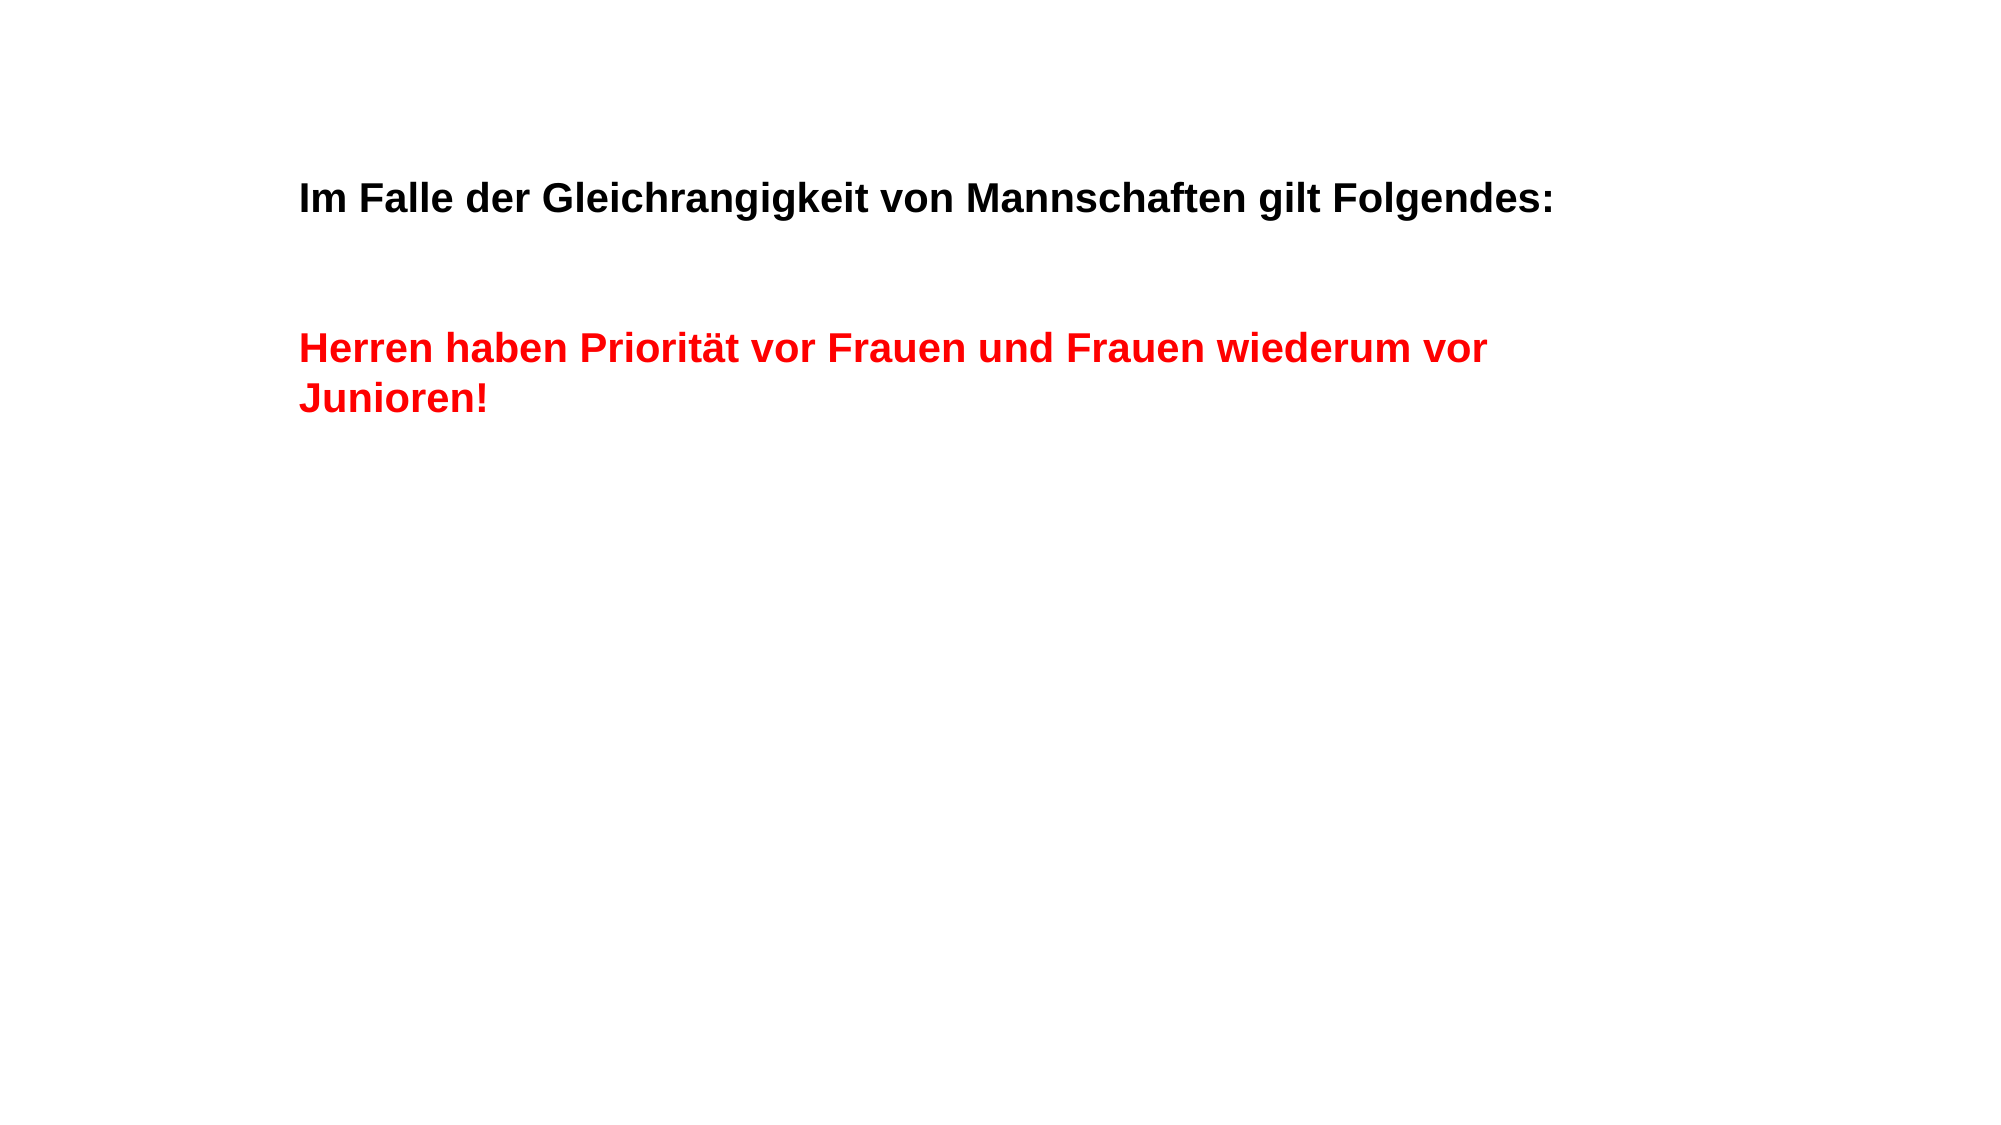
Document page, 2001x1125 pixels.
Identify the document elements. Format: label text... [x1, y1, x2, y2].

text_box Im Falle der Gleichrangigkeit von Mannschaften gilt Folgendes: Herren haben Priorität vor Frauen und Frauen wiederum vor Junioren! [283, 163, 1580, 431]
